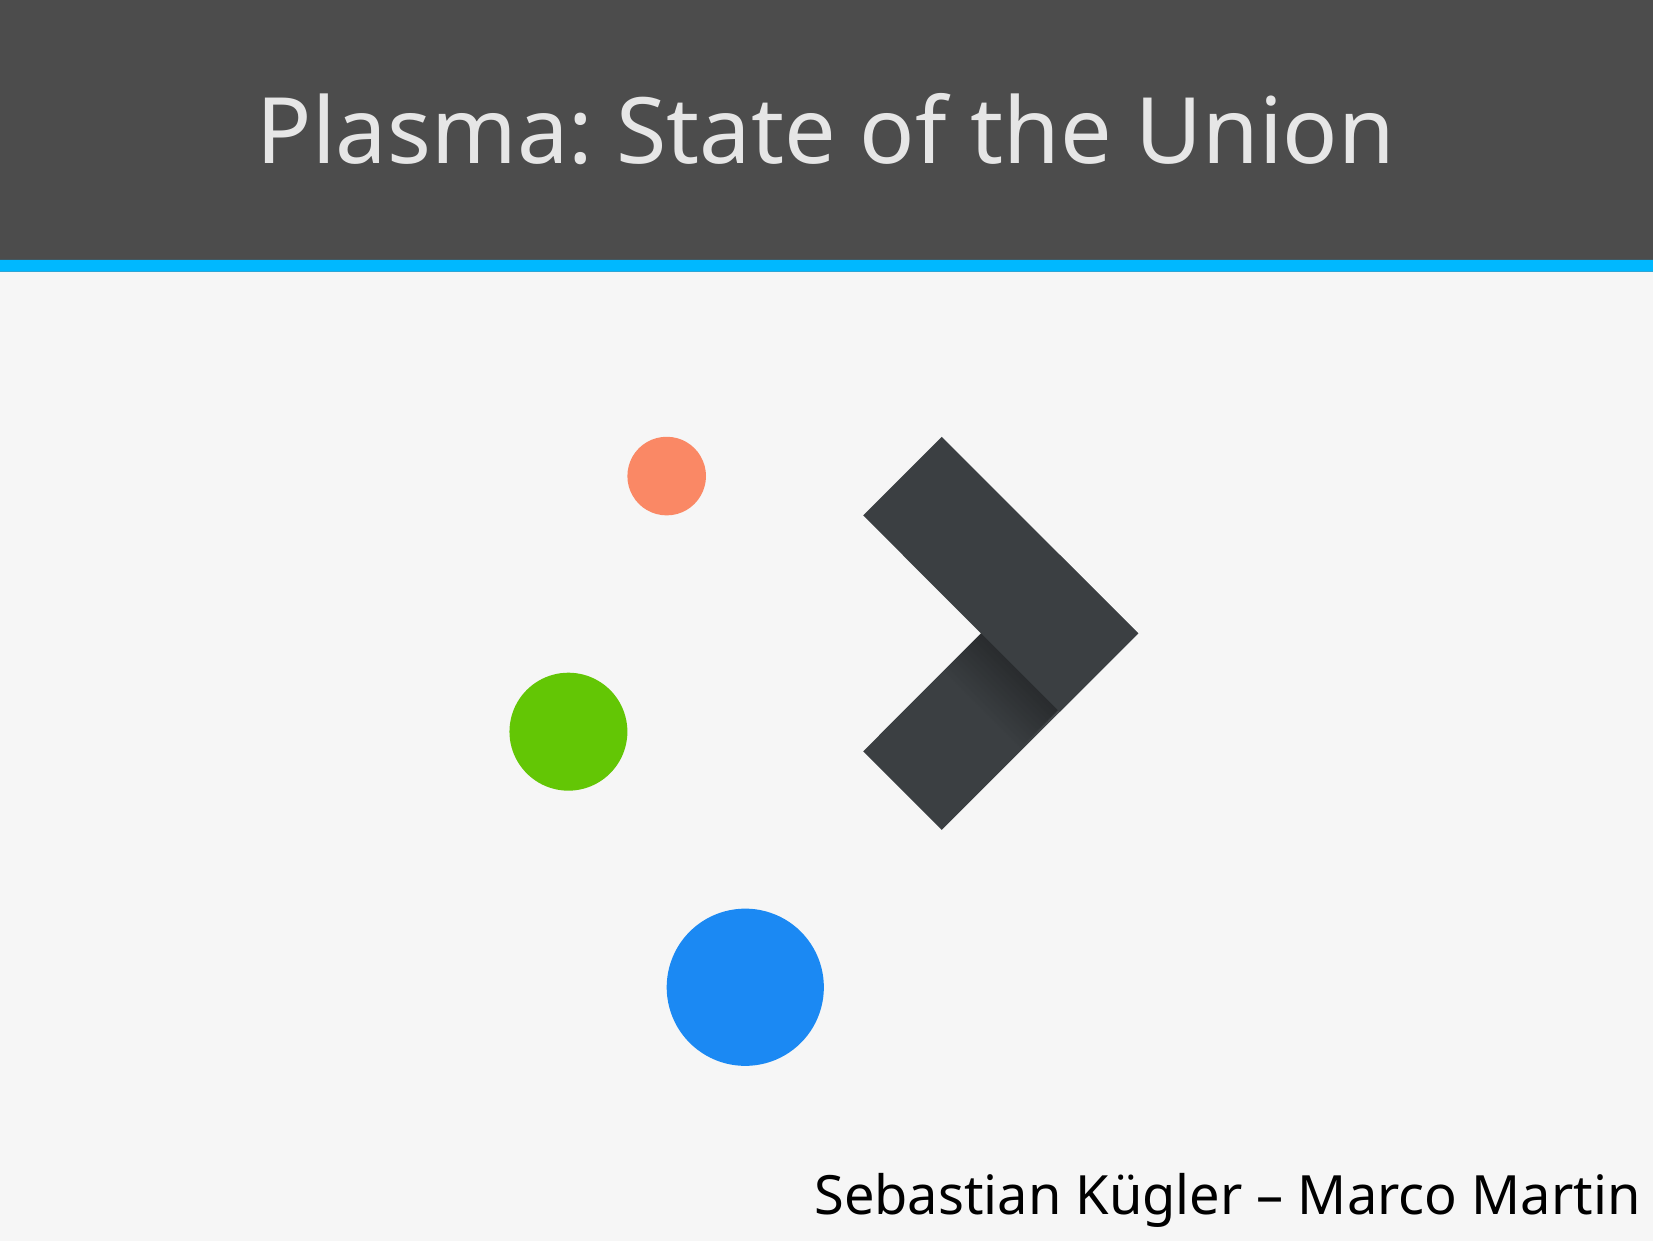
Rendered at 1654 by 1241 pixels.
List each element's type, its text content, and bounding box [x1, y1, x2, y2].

title Plasma: State of the Union [82, 24, 1571, 232]
subtitle Sebastian Kügler – Marco Martin [484, 1145, 1642, 1241]
picture [371, 299, 1276, 1204]
